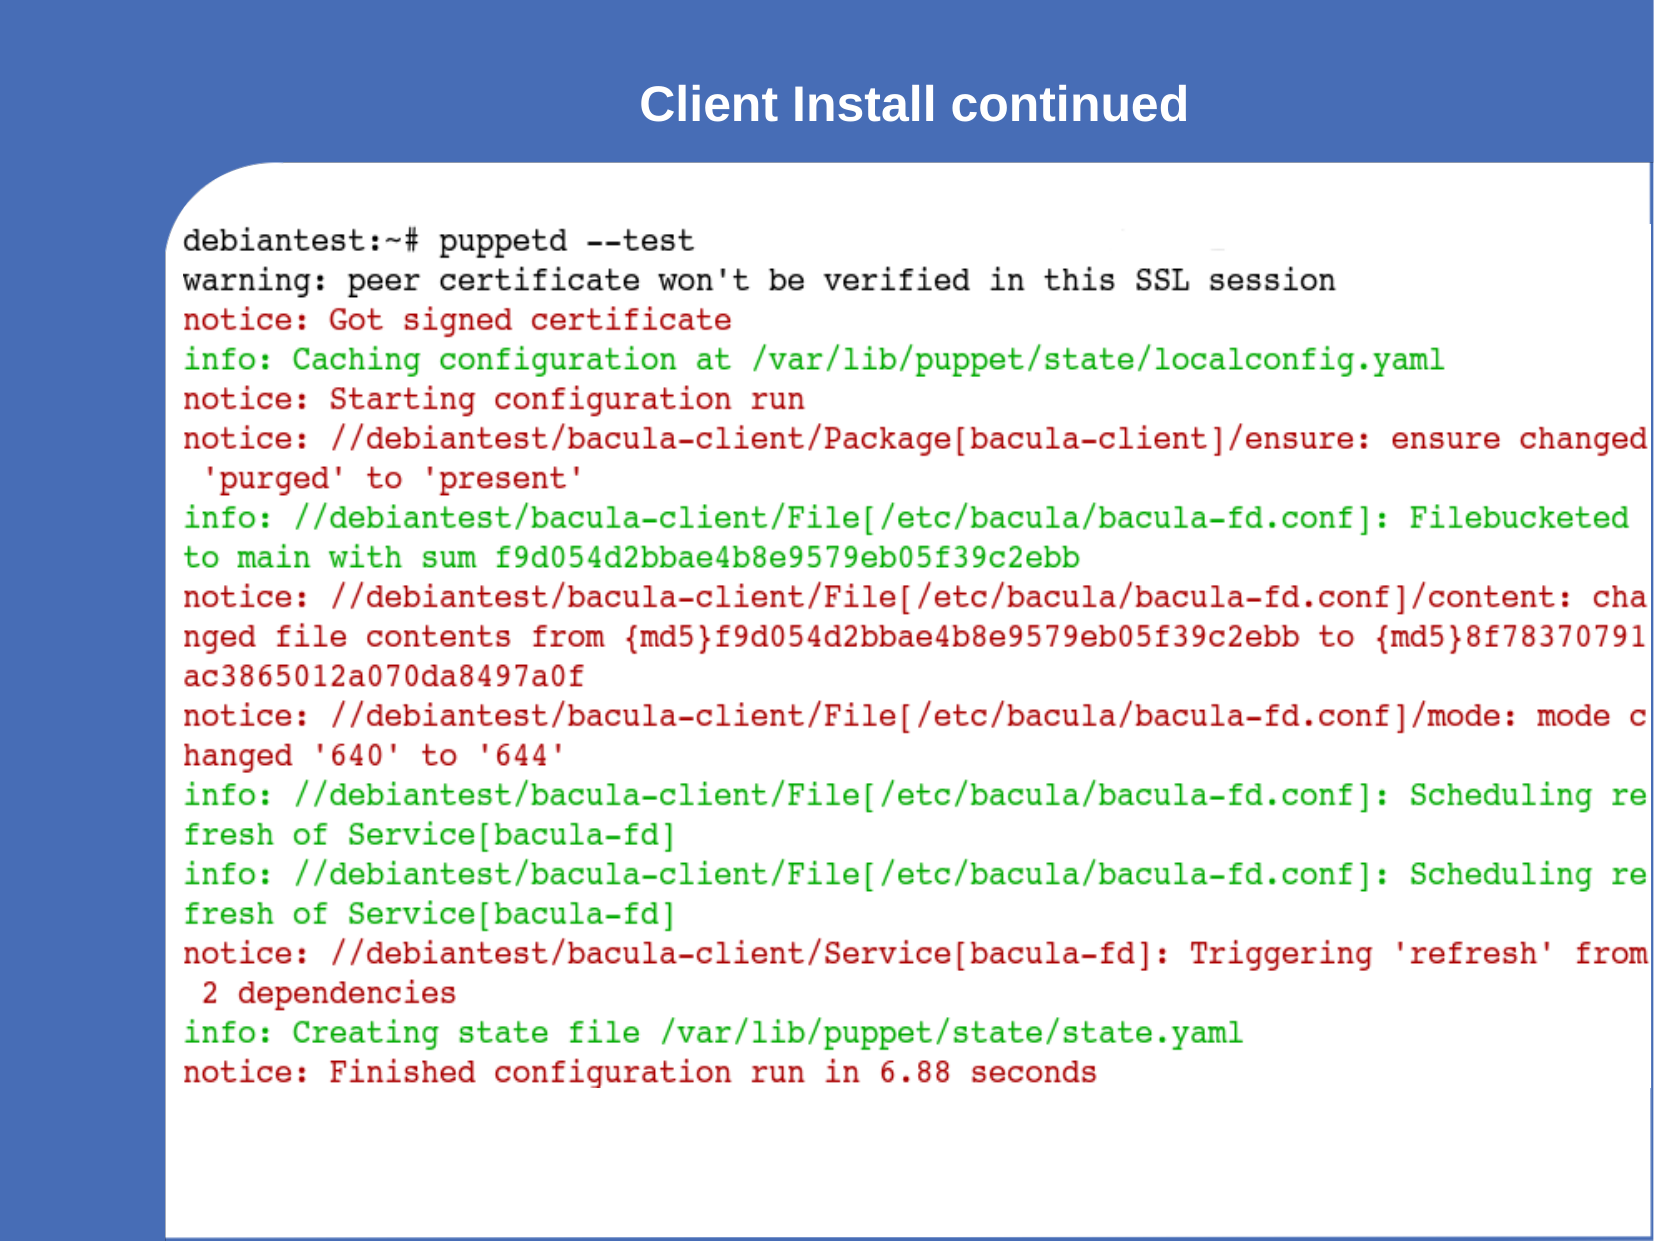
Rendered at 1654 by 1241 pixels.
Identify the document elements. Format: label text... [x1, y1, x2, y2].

picture [0, 0, 1654, 1241]
title Client Install continued [234, 27, 1595, 181]
